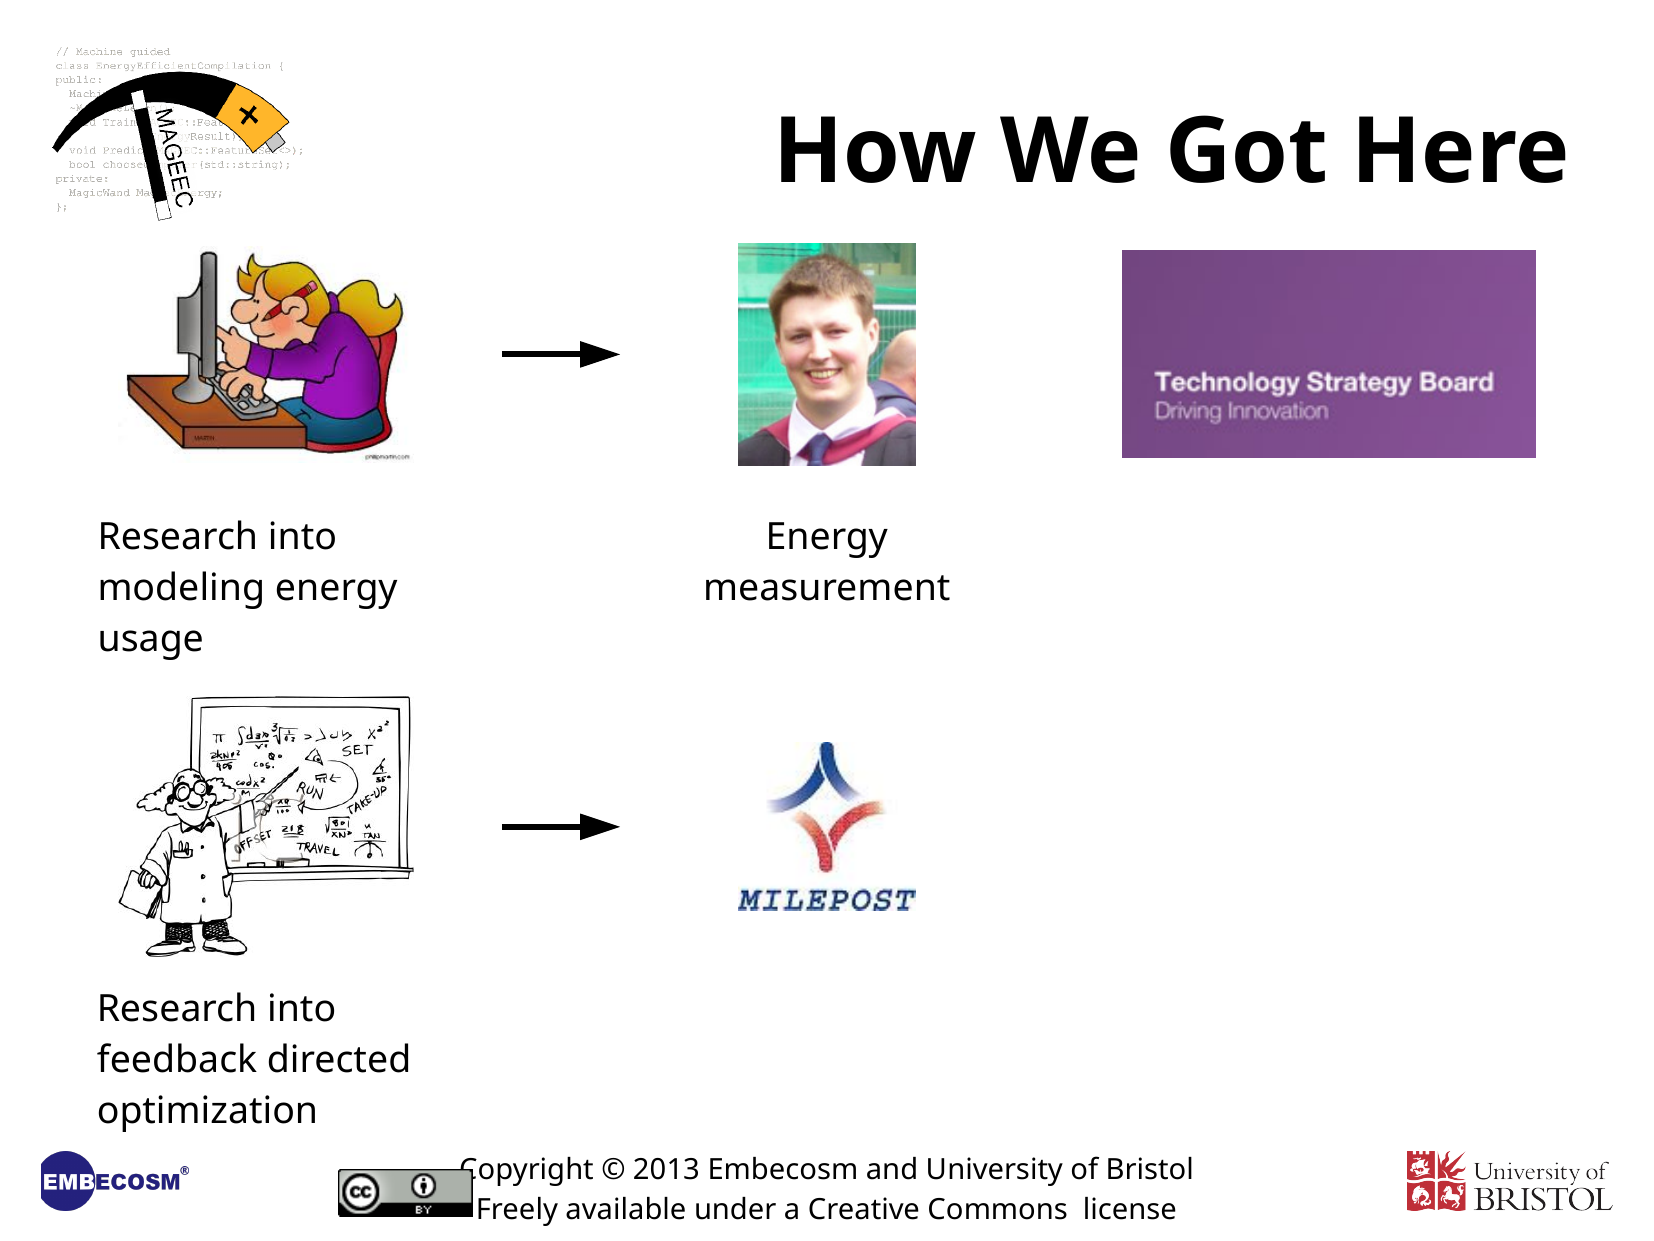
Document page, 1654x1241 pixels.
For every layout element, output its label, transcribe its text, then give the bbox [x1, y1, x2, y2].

picture [41, 1151, 189, 1211]
picture [338, 1169, 473, 1217]
picture [118, 246, 414, 463]
title How We Got Here [326, 61, 1571, 233]
picture [738, 243, 916, 466]
picture [738, 742, 916, 911]
picture [1122, 250, 1536, 458]
text_box Research into modeling energy usage [82, 502, 497, 614]
text_box Research into feedback directed optimization [82, 974, 501, 1087]
text_box Energy measurement [651, 502, 1003, 653]
picture [1407, 1151, 1613, 1211]
picture [52, 47, 302, 225]
picture [118, 696, 414, 958]
